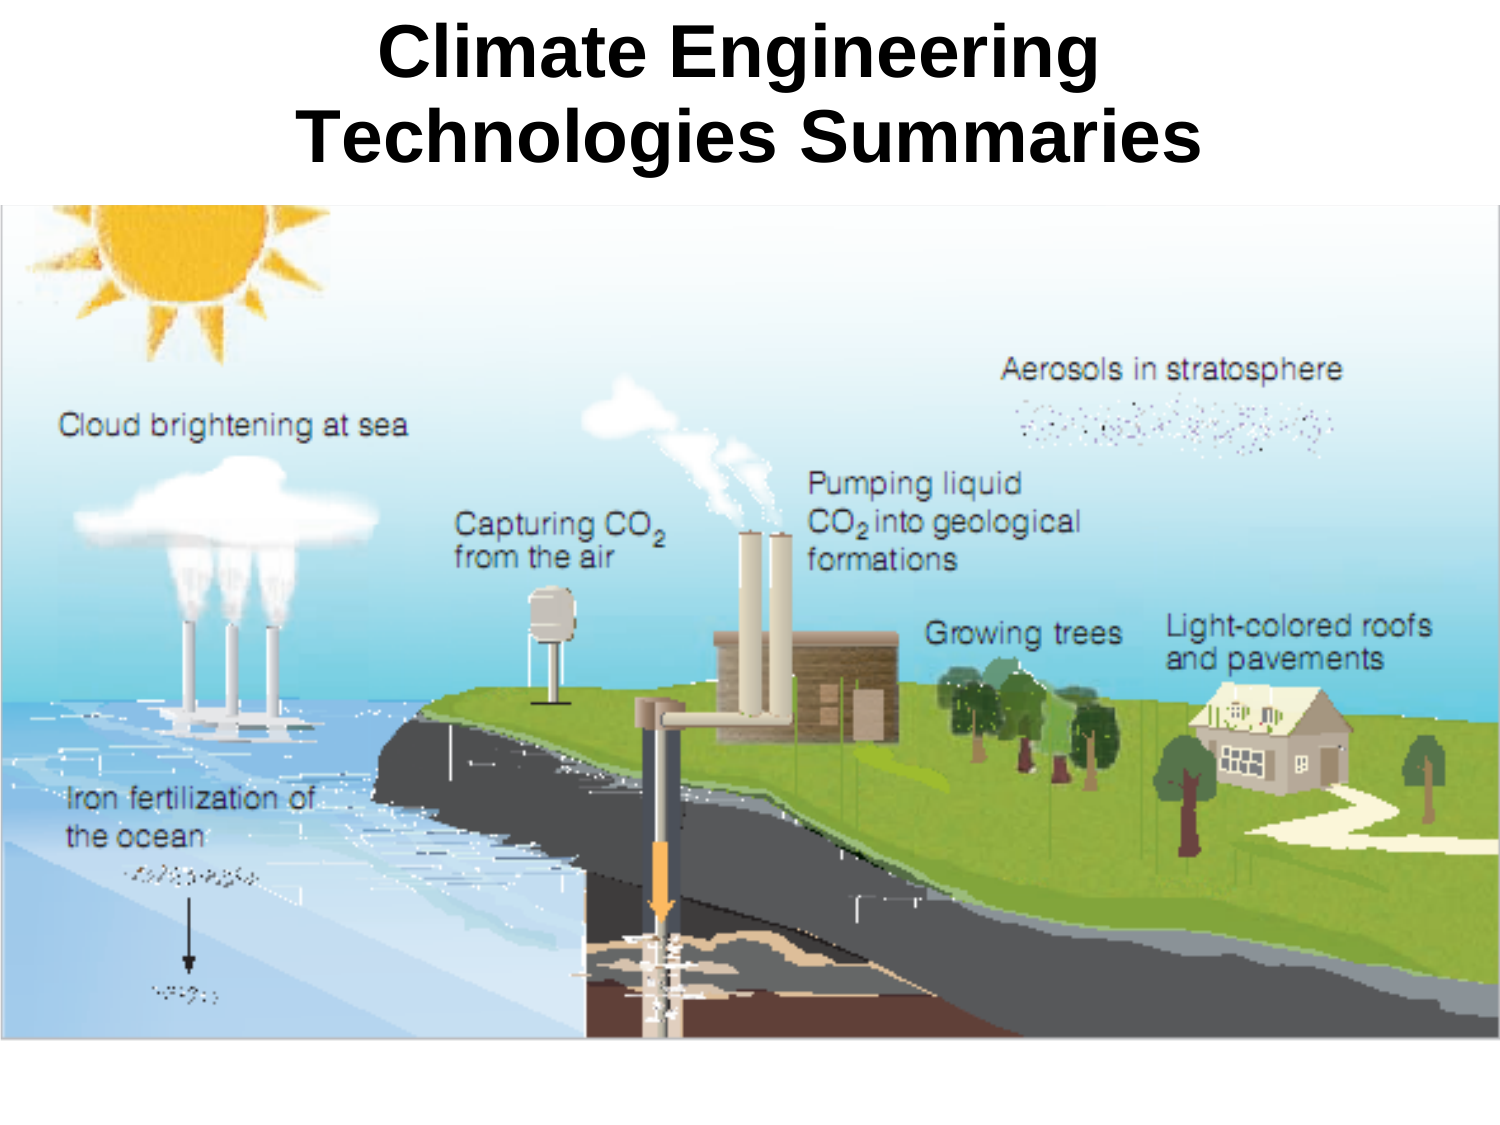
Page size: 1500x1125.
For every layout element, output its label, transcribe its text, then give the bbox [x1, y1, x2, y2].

picture [0, 205, 1500, 1042]
text_box Climate Engineering Technologies Summaries [0, 10, 1500, 180]
